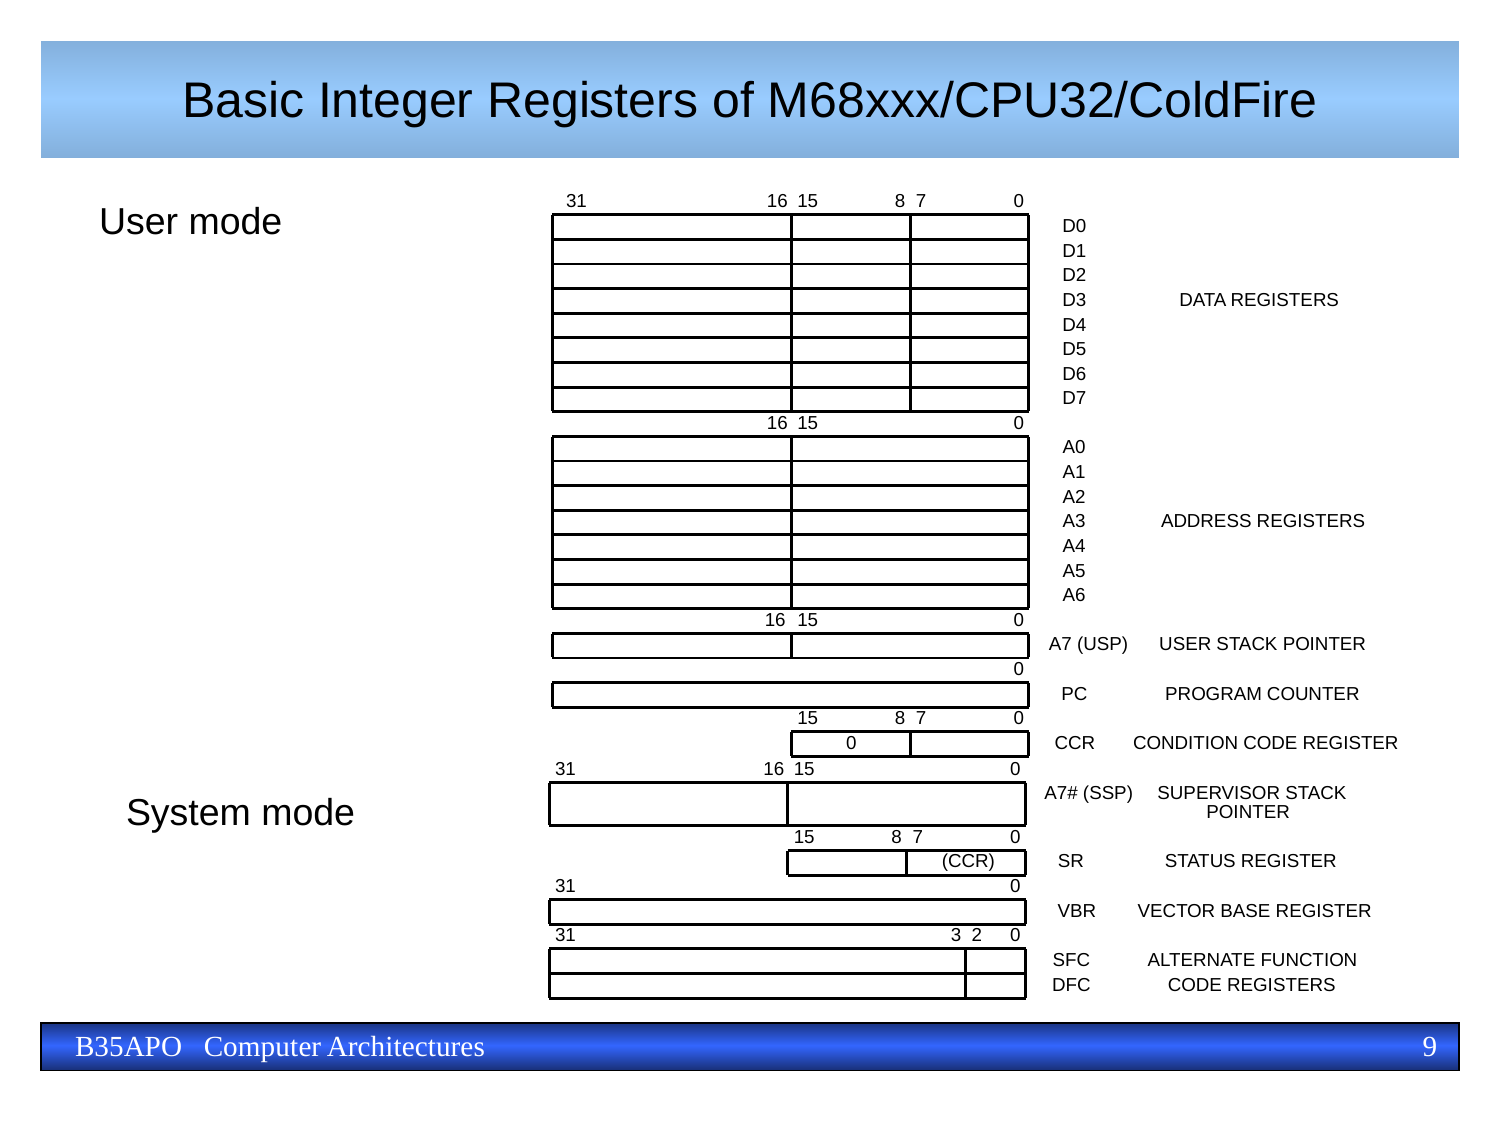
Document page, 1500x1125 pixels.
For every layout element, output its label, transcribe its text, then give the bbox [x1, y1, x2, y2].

title Basic Integer Registers of M68xxx/CPU32/ColdFire [41, 41, 1459, 158]
text_box User mode [84, 193, 514, 301]
text_box System mode [111, 783, 514, 841]
